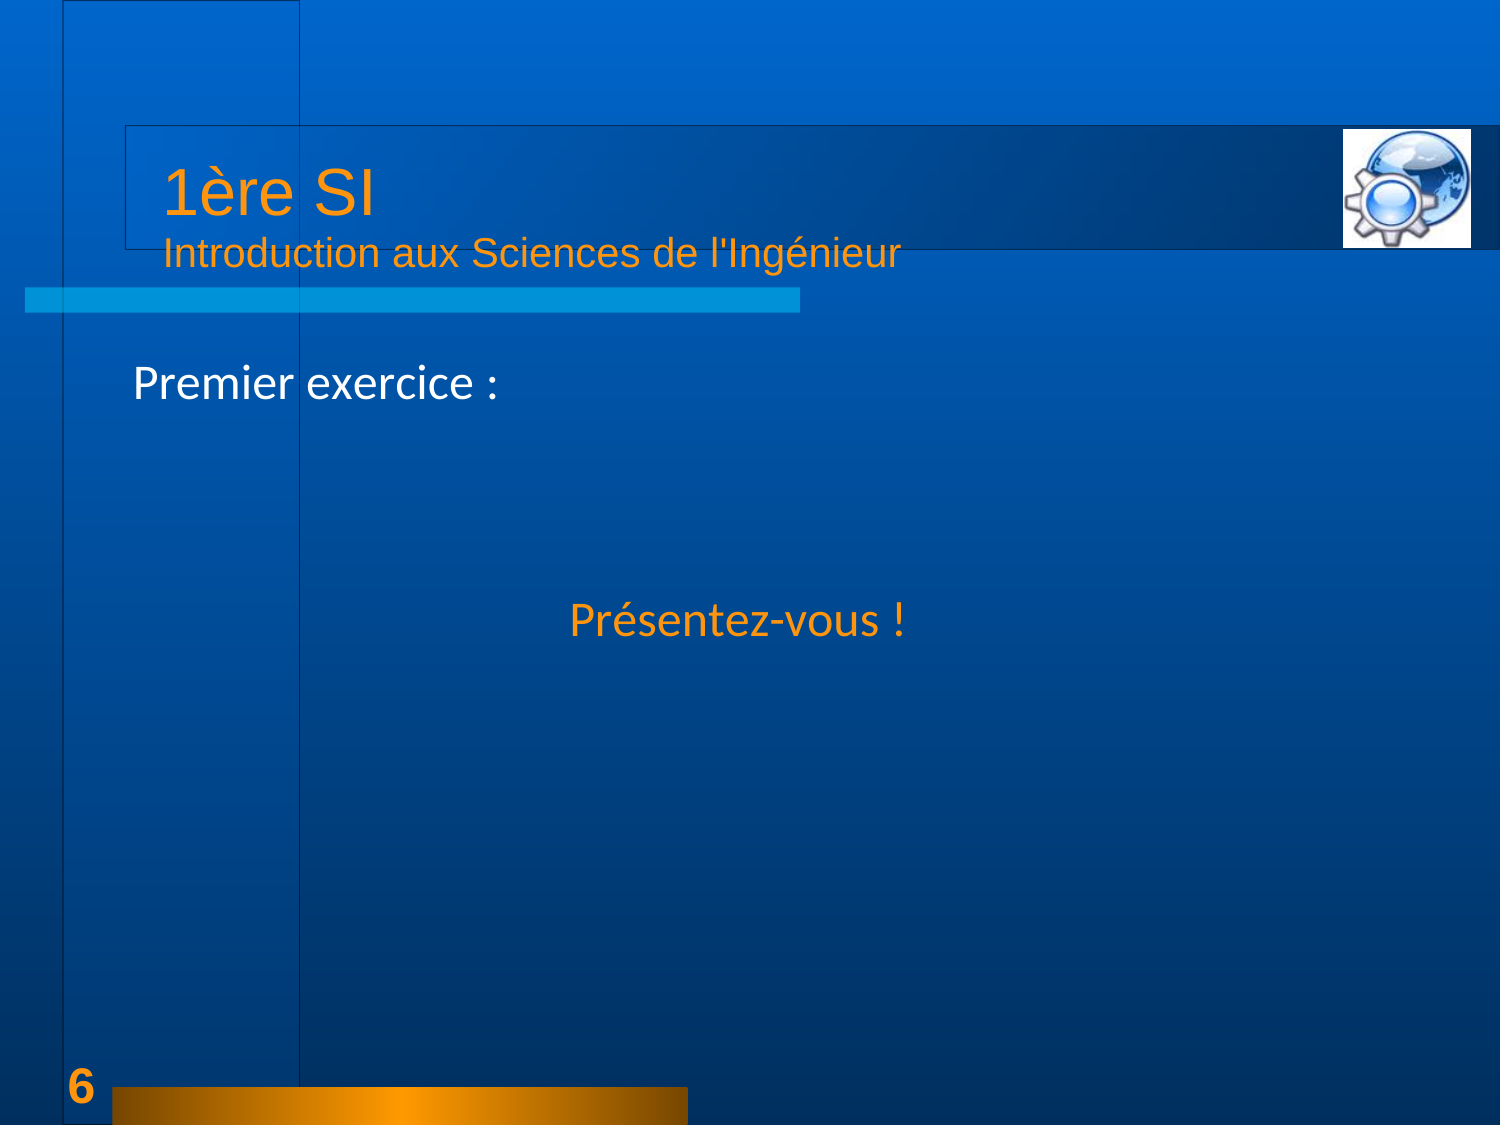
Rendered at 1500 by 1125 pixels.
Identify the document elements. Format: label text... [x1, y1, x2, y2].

picture [1343, 129, 1471, 248]
text_box Premier exercice : Présentez-vous ! [118, 354, 1359, 720]
